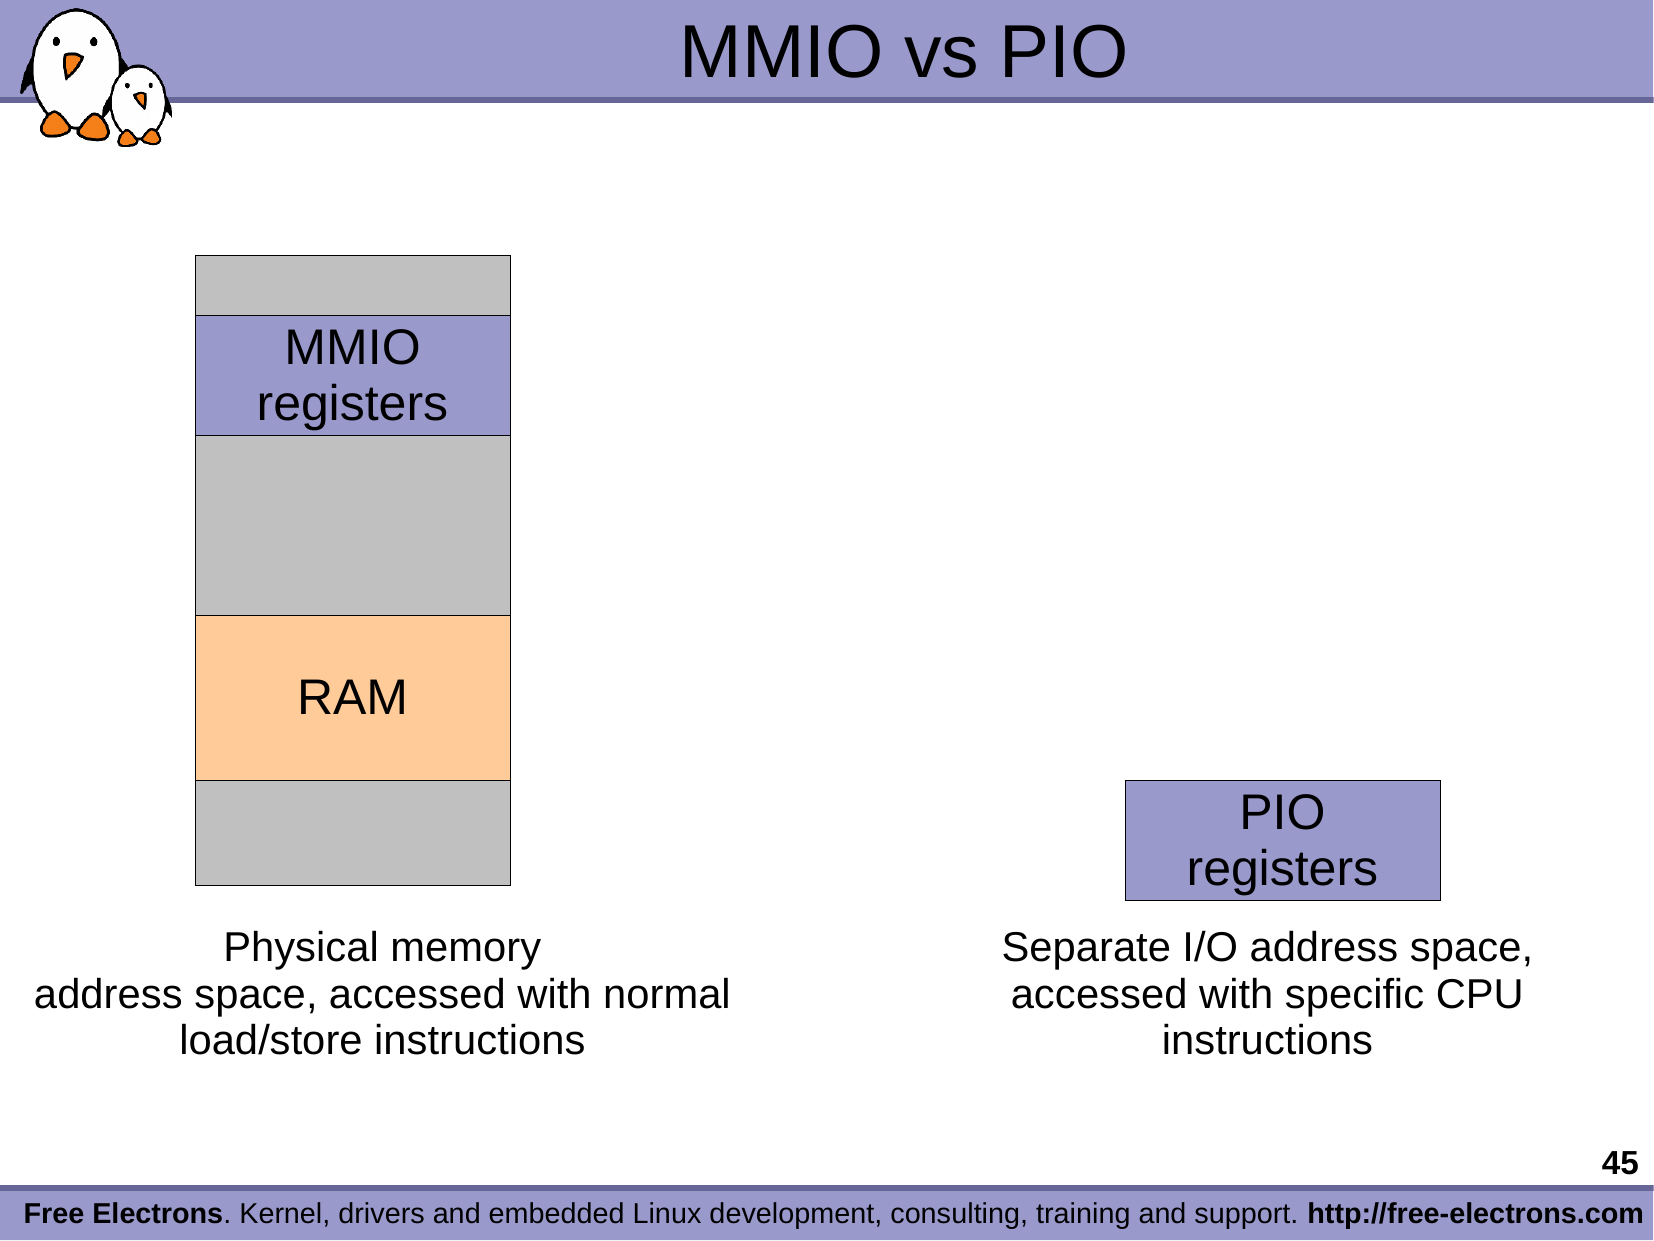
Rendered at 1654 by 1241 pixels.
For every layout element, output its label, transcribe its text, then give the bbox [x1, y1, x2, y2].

text_box [195, 781, 511, 886]
text_box [195, 255, 511, 315]
text_box [195, 436, 511, 615]
text_box Separate I/O address space, accessed with specific CPU instructions [915, 923, 1621, 1081]
picture [20, 8, 172, 147]
title MMIO vs PIO [178, 4, 1631, 98]
text_box PIO registers [1125, 780, 1441, 901]
text_box MMIO registers [195, 315, 511, 436]
text_box RAM [195, 615, 511, 781]
text_box Physical memory address space, accessed with normal load/store instructions [30, 923, 736, 1081]
